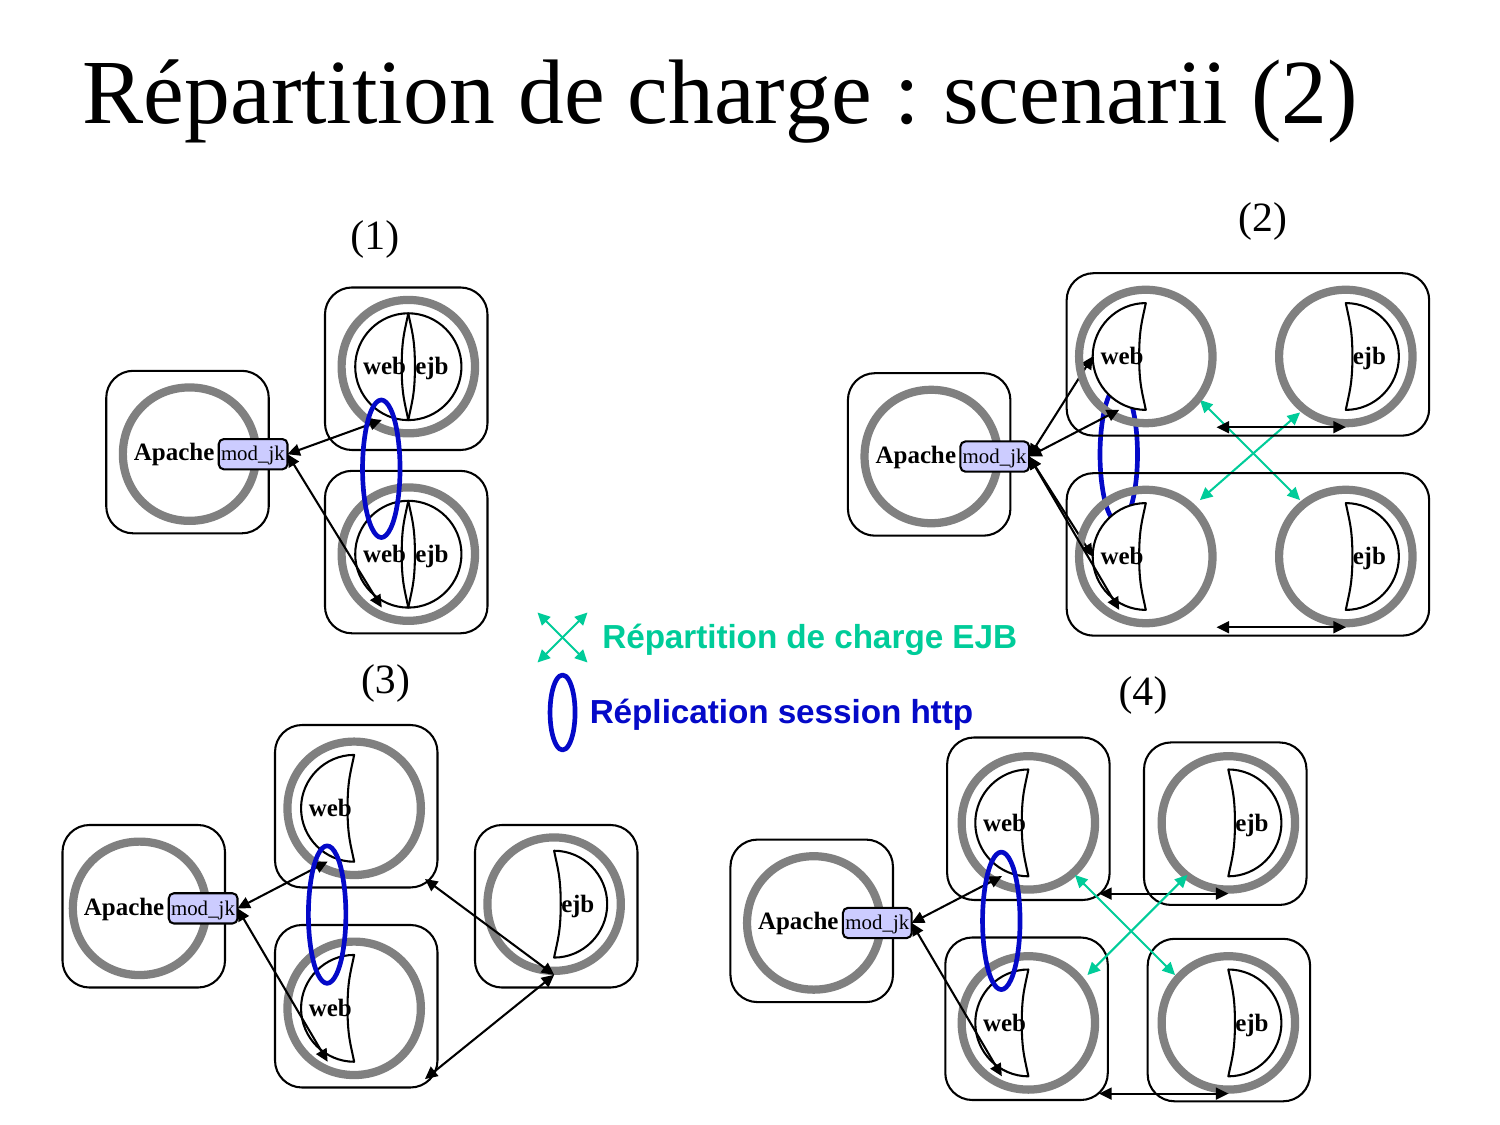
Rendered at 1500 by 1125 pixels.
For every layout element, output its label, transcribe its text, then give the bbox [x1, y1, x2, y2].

text_box web [372, 519, 391, 534]
text_box mod_jk [170, 894, 236, 922]
text_box [319, 1024, 355, 1062]
text_box [389, 380, 449, 421]
text_box (3) [185, 650, 586, 717]
text_box [122, 383, 285, 440]
text_box [330, 824, 355, 862]
text_box web [367, 332, 402, 401]
text_box web [1105, 522, 1140, 591]
text_box [977, 1038, 987, 1057]
text_box [554, 870, 608, 958]
text_box ejb [1352, 322, 1387, 391]
text_box [373, 567, 449, 608]
text_box [483, 833, 625, 975]
text_box [337, 295, 480, 438]
text_box [994, 858, 1012, 874]
text_box [72, 894, 238, 980]
text_box [1095, 573, 1108, 594]
text_box [988, 769, 1029, 812]
text_box [746, 937, 910, 994]
text_box [1013, 834, 1029, 877]
text_box [340, 954, 355, 993]
text_box [989, 953, 1015, 972]
text_box [1157, 752, 1300, 894]
text_box [319, 957, 339, 973]
text_box Apache [860, 433, 972, 479]
text_box ejb [1235, 788, 1270, 858]
text_box [339, 499, 363, 547]
text_box mod_jk [962, 443, 1028, 471]
text_box [368, 313, 449, 354]
text_box web [313, 773, 348, 843]
text_box [486, 927, 549, 975]
text_box web [367, 519, 402, 589]
text_box ejb [560, 869, 595, 939]
text_box [359, 575, 367, 588]
text_box [450, 333, 462, 400]
text_box [313, 843, 324, 848]
text_box [975, 789, 987, 857]
text_box [1275, 485, 1417, 628]
title Répartition de charge : scenarii (2) [43, 0, 1401, 188]
text_box [1074, 285, 1217, 428]
text_box [746, 852, 910, 909]
text_box [286, 953, 311, 999]
text_box [355, 522, 367, 579]
text_box [957, 752, 1100, 894]
text_box [863, 471, 1026, 528]
text_box (4) [942, 662, 1343, 729]
text_box [1157, 952, 1300, 1094]
text_box [995, 972, 1011, 987]
text_box [321, 864, 340, 878]
text_box mod_jk [220, 440, 286, 468]
text_box ejb [1235, 988, 1270, 1058]
text_box Apache [742, 900, 854, 946]
text_box web [987, 788, 1022, 858]
text_box [314, 938, 342, 959]
text_box [323, 849, 335, 859]
text_box [355, 333, 373, 405]
text_box [374, 422, 395, 437]
text_box [995, 879, 1015, 893]
text_box Répartition de charge EJB [587, 612, 1035, 668]
text_box [337, 483, 480, 625]
text_box [993, 1034, 1029, 1077]
text_box [450, 521, 462, 588]
text_box [1074, 485, 1217, 628]
text_box [864, 385, 1030, 471]
text_box [1110, 577, 1146, 610]
text_box [1092, 303, 1146, 410]
text_box ejb [414, 332, 450, 401]
text_box web [313, 973, 348, 1043]
text_box [303, 1024, 313, 1042]
text_box Réplication session http [575, 687, 991, 743]
text_box Apache [118, 431, 230, 477]
text_box mod_jk [844, 909, 911, 937]
text_box [72, 837, 235, 894]
text_box (2) [1062, 187, 1463, 255]
text_box [371, 502, 395, 519]
text_box [554, 850, 594, 885]
text_box [1010, 969, 1029, 1012]
text_box [301, 974, 313, 1033]
text_box [397, 500, 449, 541]
text_box [1092, 503, 1146, 581]
text_box Apache [68, 885, 180, 931]
text_box (3) [553, 678, 572, 717]
text_box [975, 989, 987, 1047]
text_box [957, 952, 1100, 1094]
text_box web [987, 988, 1022, 1058]
text_box web [321, 973, 333, 980]
text_box [1275, 285, 1417, 428]
text_box [376, 403, 391, 418]
text_box ejb [1352, 522, 1387, 591]
text_box [283, 737, 426, 880]
text_box [301, 774, 313, 842]
text_box ejb [414, 519, 450, 589]
text_box [314, 754, 355, 793]
text_box web [1105, 322, 1140, 391]
text_box [283, 937, 426, 1080]
text_box (1) [174, 205, 576, 273]
text_box [367, 484, 397, 506]
text_box [122, 440, 288, 526]
text_box [960, 967, 987, 1013]
